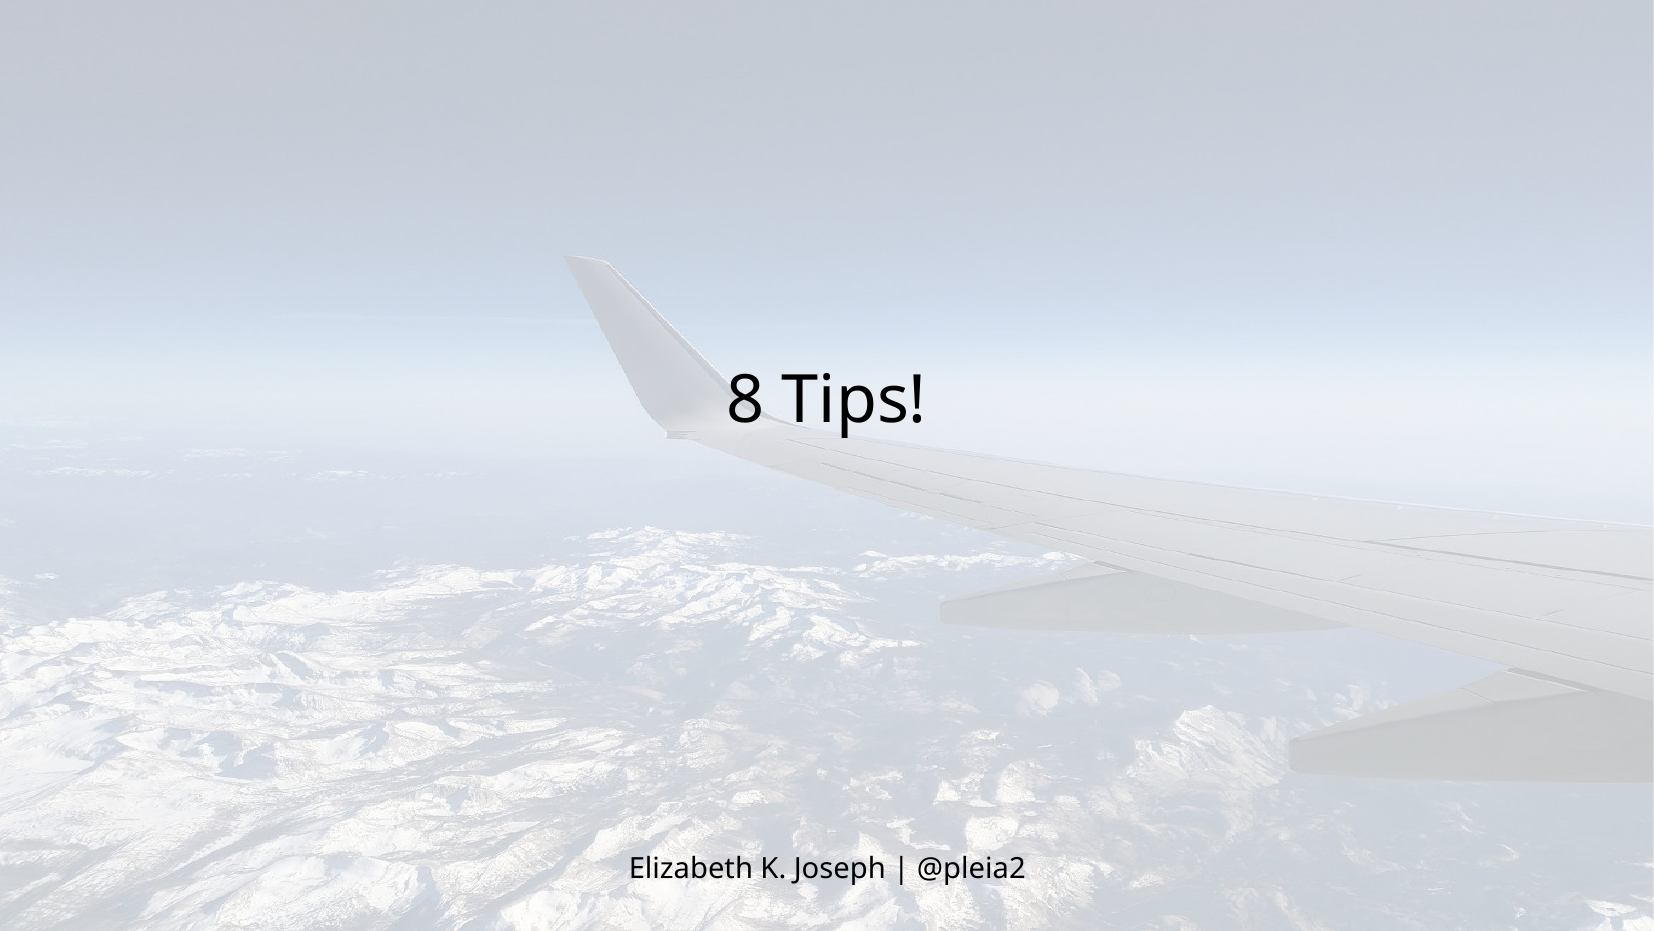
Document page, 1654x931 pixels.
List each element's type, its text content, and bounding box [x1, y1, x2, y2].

picture [0, 0, 1654, 931]
subtitle 8 Tips! [82, 37, 1571, 758]
